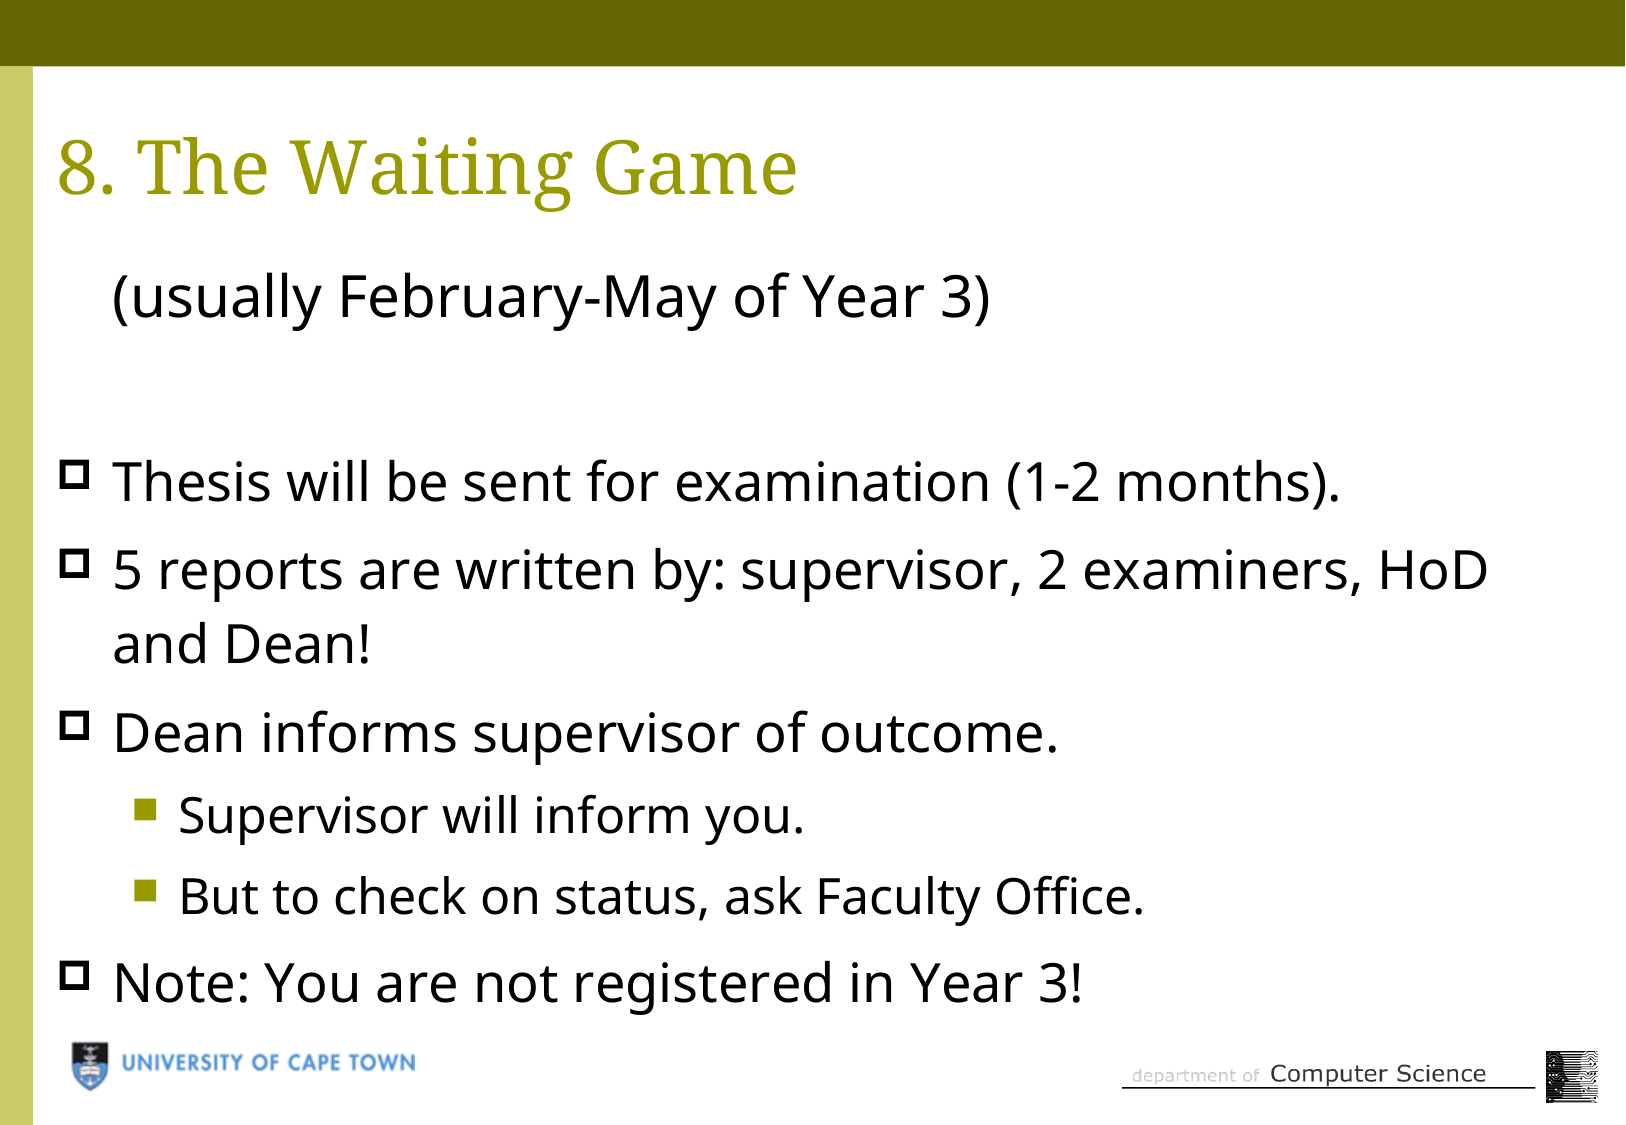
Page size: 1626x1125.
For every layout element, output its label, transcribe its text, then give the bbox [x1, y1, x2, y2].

picture [61, 1024, 415, 1103]
list (usually February-May of Year 3) Thesis will be sent for examination (1-2 months). 5 reports are written by: supervisor, 2 examiners, HoD and Dean! Dean informs supervisor of outcome. Supervisor will inform you. But to check on status, ask Faculty Office. Note: You are not registered in Year 3! [56, 255, 1544, 1012]
title 8. The Waiting Game [56, 109, 1543, 222]
picture [1546, 1051, 1598, 1103]
picture [1122, 1044, 1536, 1092]
